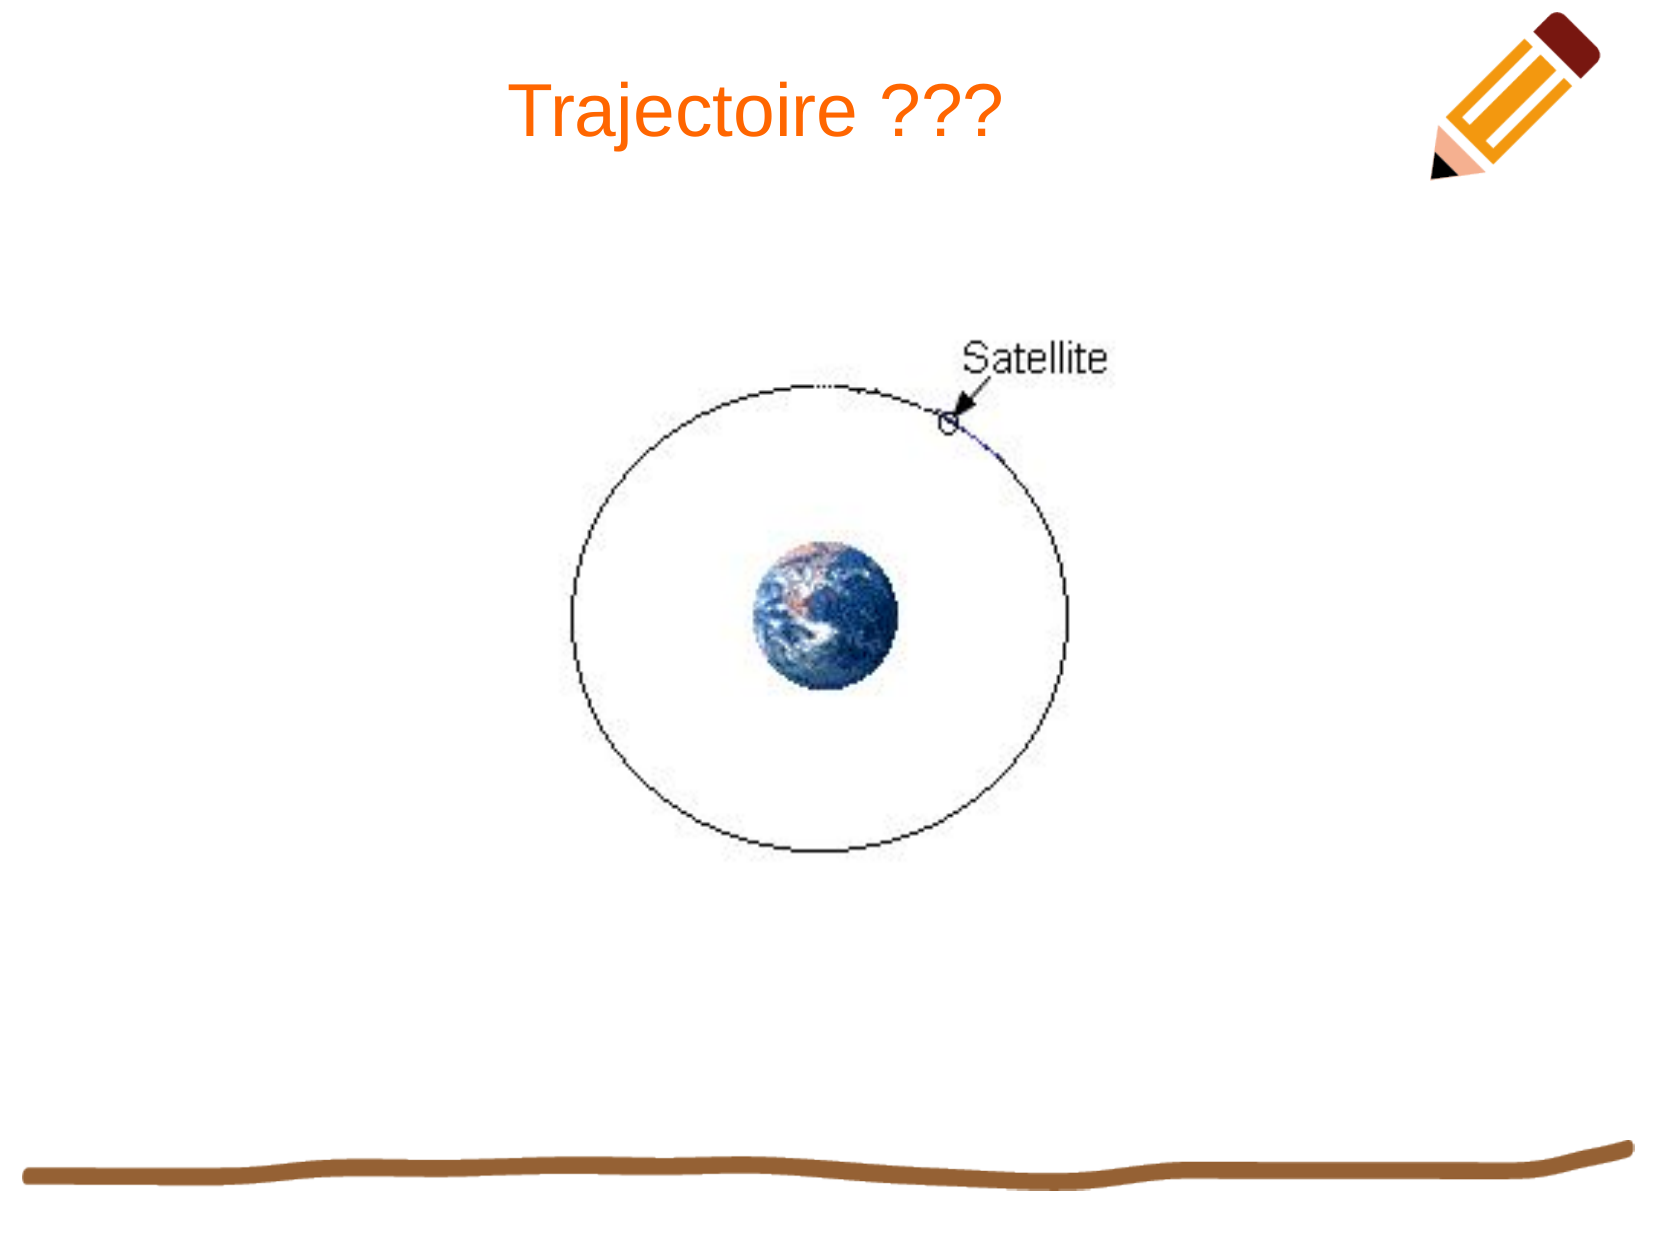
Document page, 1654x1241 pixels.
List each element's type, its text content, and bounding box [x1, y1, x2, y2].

title Trajectoire ??? [82, 49, 1430, 172]
picture [537, 318, 1142, 886]
picture [22, 1140, 1635, 1191]
picture [1430, 12, 1601, 181]
